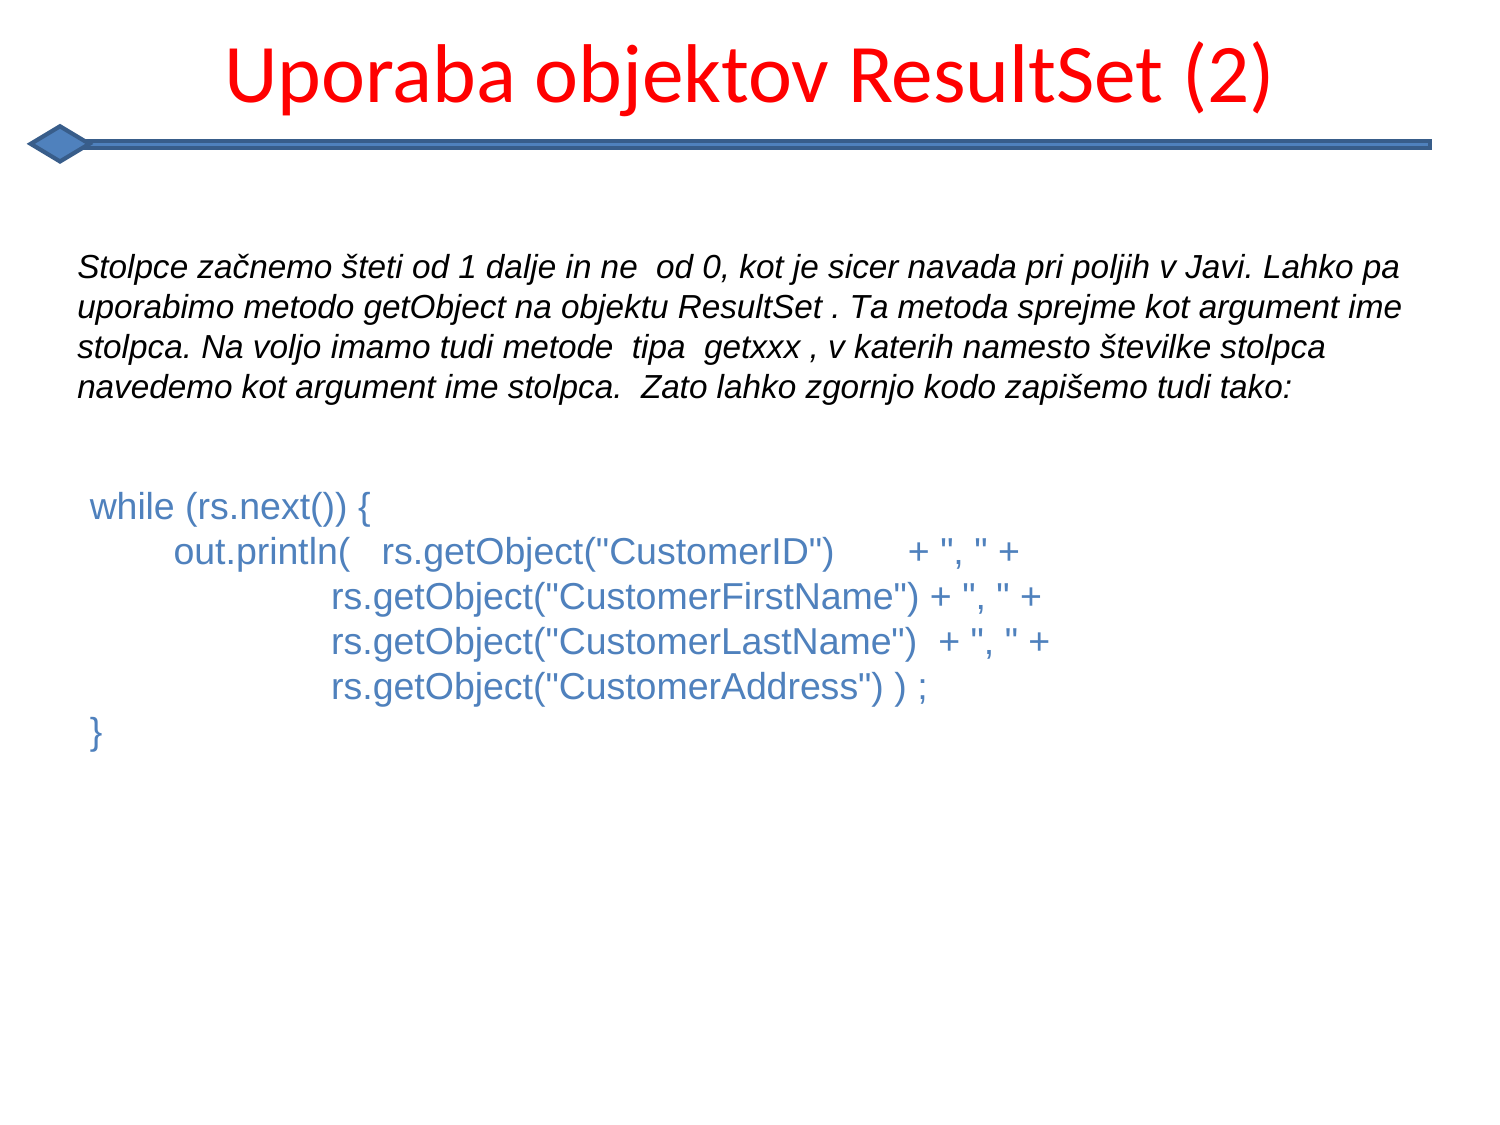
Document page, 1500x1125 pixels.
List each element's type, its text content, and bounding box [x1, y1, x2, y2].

title Uporaba objektov ResultSet (2) [75, 0, 1426, 138]
text_box while (rs.next()) { out.println( rs.getObject("CustomerID") + ", " + rs.getObject("CustomerFirstName") + ", " + rs.getObject("CustomerLastName") + ", " + rs.getObject("CustomerAddress") ) ; } [75, 474, 1438, 761]
text_box Stolpce začnemo šteti od 1 dalje in ne od 0, kot je sicer navada pri poljih v Javi. Lahko pa uporabimo metodo getObject na objektu ResultSet . Ta metoda sprejme kot argument ime stolpca. Na voljo imamo tudi metode tipa getxxx , v katerih namesto številke stolpca navedemo kot argument ime stolpca. Zato lahko zgornjo kodo zapišemo tudi tako: [62, 237, 1426, 453]
